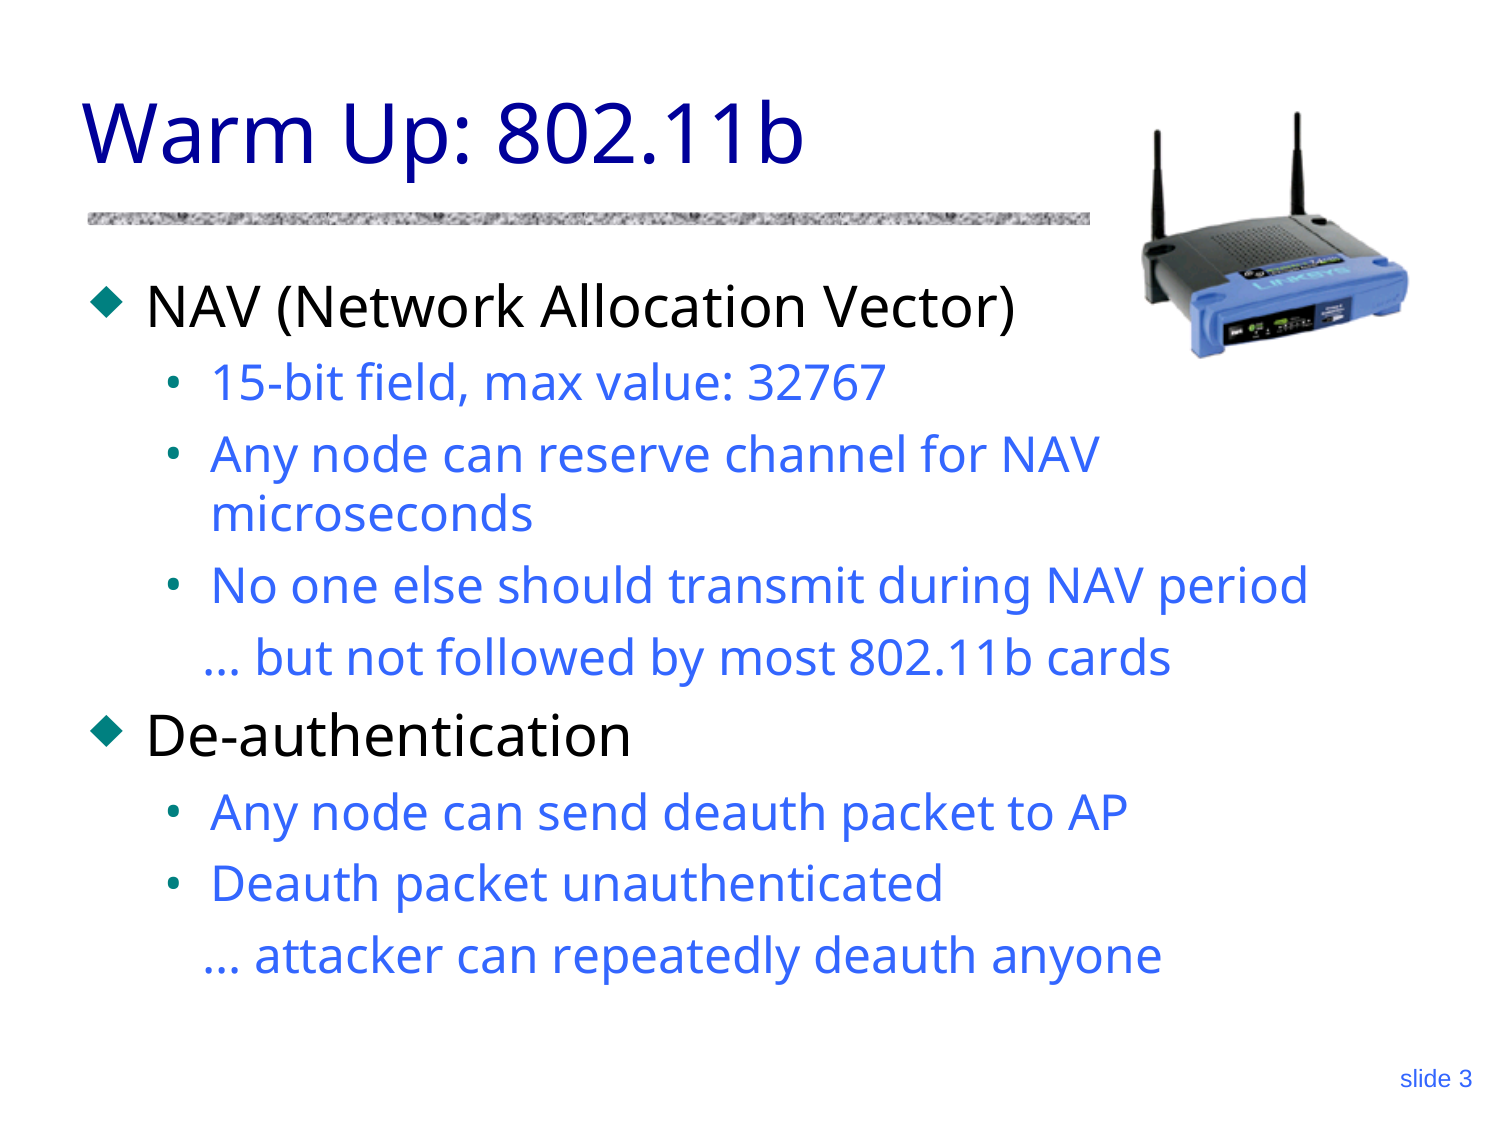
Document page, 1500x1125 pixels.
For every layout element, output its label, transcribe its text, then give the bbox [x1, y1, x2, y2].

list NAV (Network Allocation Vector) 15-bit field, max value: 32767 Any node can reserve channel for NAV microseconds No one else should transmit during NAV period … but not followed by most 802.11b cards De-authentication Any node can send deauth packet to AP Deauth packet unauthenticated … attacker can repeatedly deauth anyone [74, 262, 1417, 994]
picture [87, 81, 1453, 388]
title Warm Up: 802.11b [66, 37, 1342, 188]
text_box slide <number> [1174, 1025, 1488, 1101]
